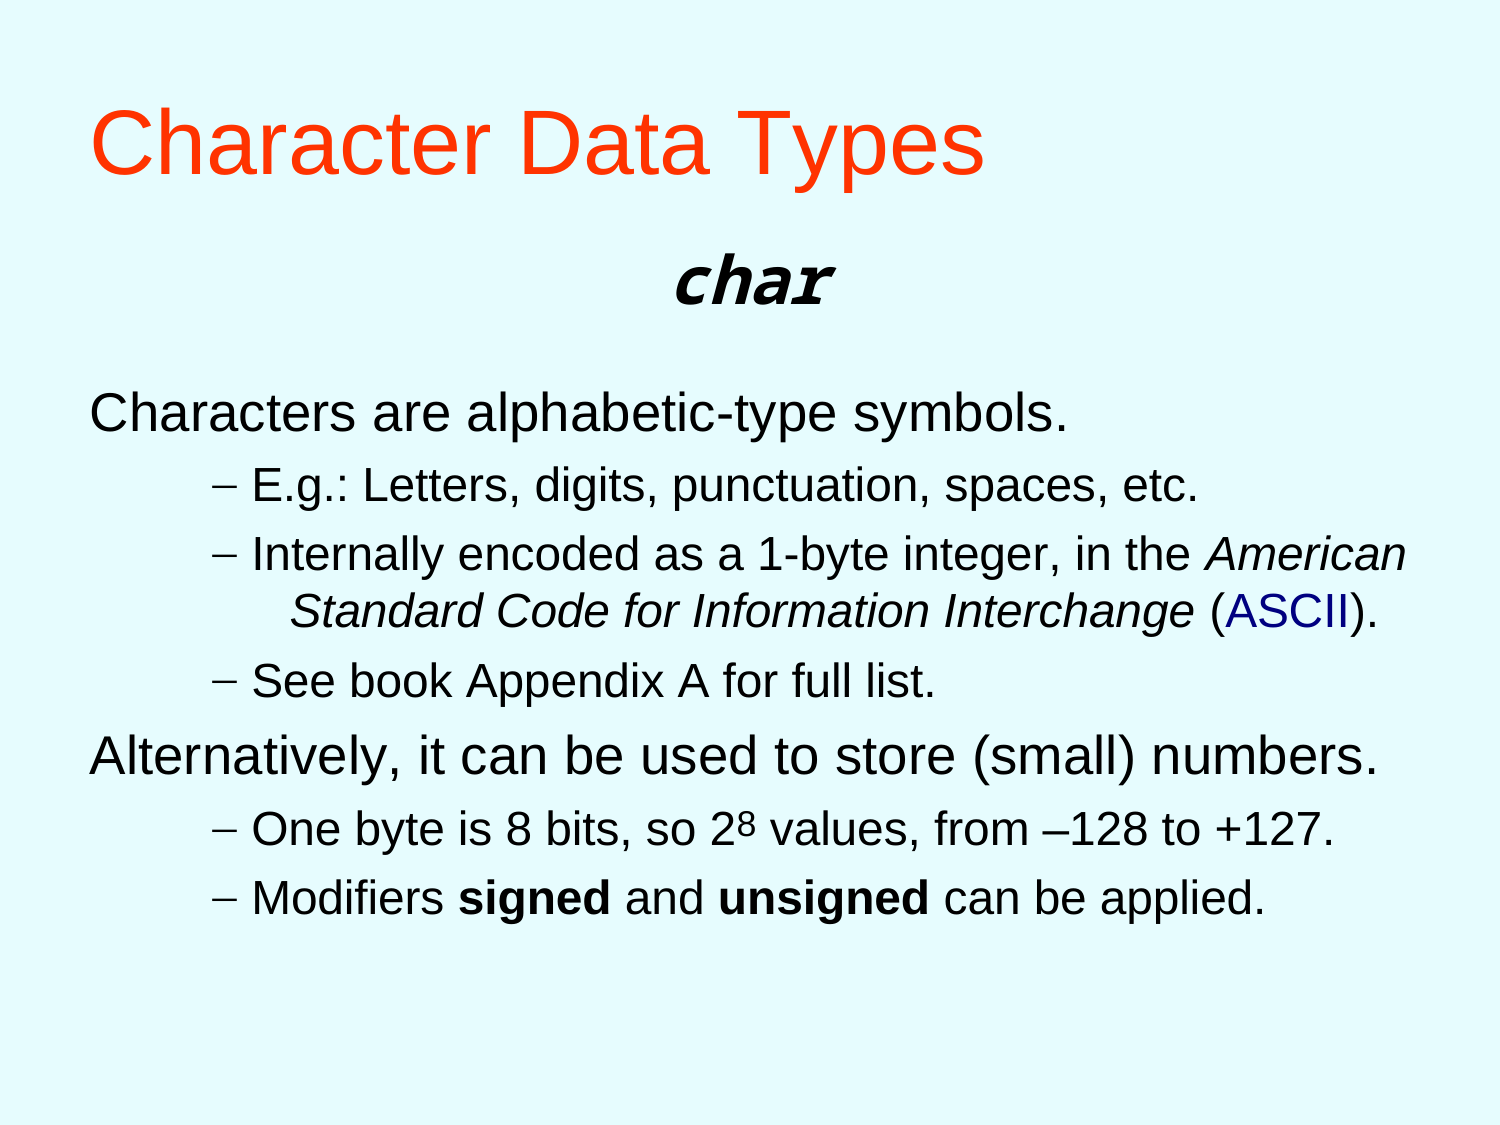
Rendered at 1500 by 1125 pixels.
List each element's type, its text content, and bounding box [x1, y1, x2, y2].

text_box char [654, 230, 846, 342]
title Character Data Types [75, 45, 1423, 231]
list Characters are alphabetic-type symbols. E.g.: Letters, digits, punctuation, spaces, etc. Internally encoded as a 1-byte integer, in the American Standard Code for Information Interchange (ASCII). See book Appendix A for full list. Alternatively, it can be used to store (small) numbers. One byte is 8 bits, so 28 values, from –128 to +127. Modifiers signed and unsigned can be applied. [75, 368, 1423, 953]
